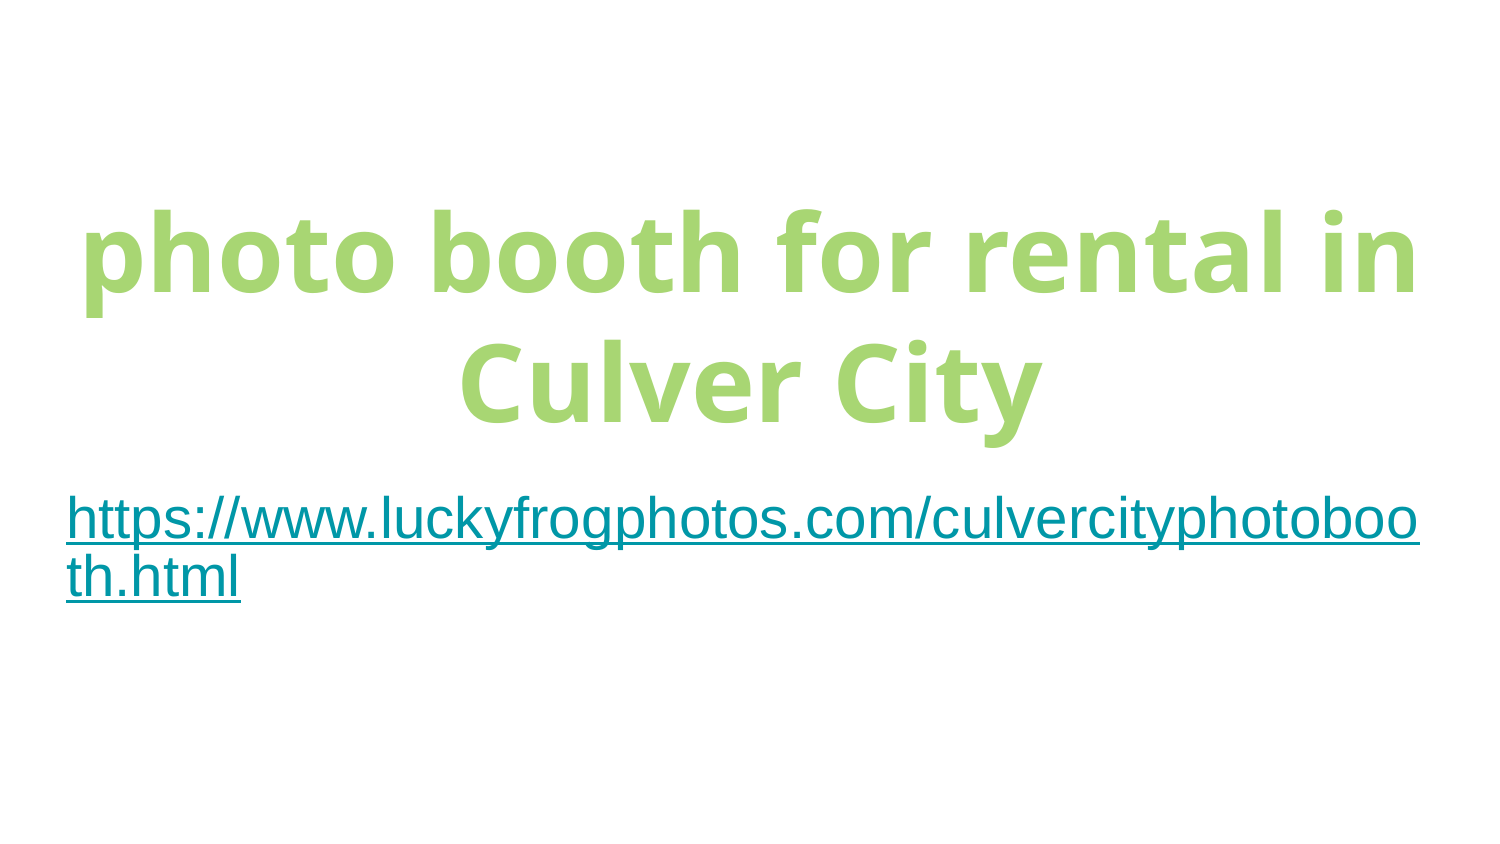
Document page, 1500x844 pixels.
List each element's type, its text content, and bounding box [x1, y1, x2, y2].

title photo booth for rental in Culver City [51, 122, 1449, 459]
subtitle https://www.luckyfrogphotos.com/culvercityphotobooth.html [51, 464, 1449, 595]
